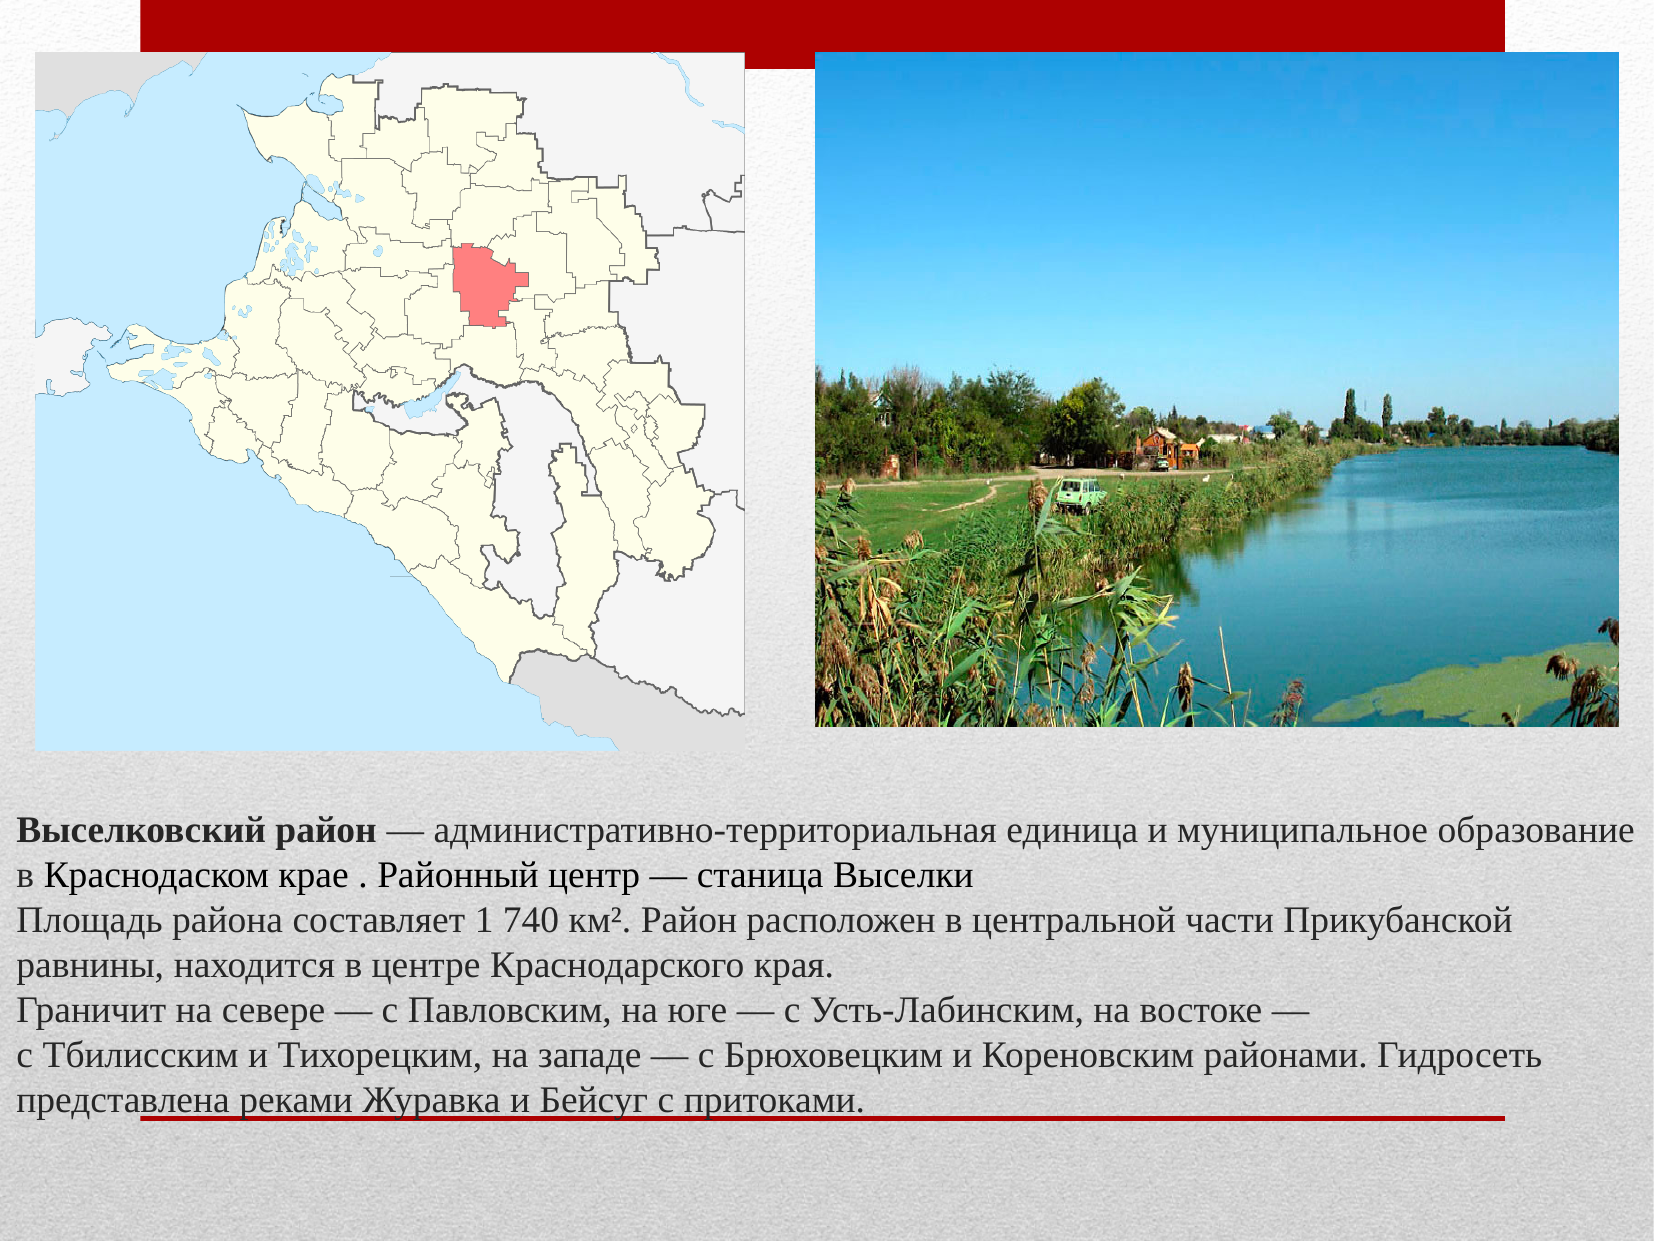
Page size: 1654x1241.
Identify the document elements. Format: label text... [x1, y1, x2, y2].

picture [35, 53, 745, 751]
picture [815, 53, 1619, 727]
title Выселковский район — административно-территориальная единица и муниципальное образование в Краснодаском крае . Районный центр — станица Выселки Площадь района составляет 1 740 км². Район расположен в центральной части Прикубанской равнины, находится в центре Краснодарского края. Граничит на севере — с Павловским, на юге — с Усть-Лабинским, на востоке — с Тбилисским и Тихорецким, на западе — с Брюховецким и Кореновским районами. Гидросеть представлена реками Журавка и Бейсуг с притоками. [0, 797, 1654, 1152]
